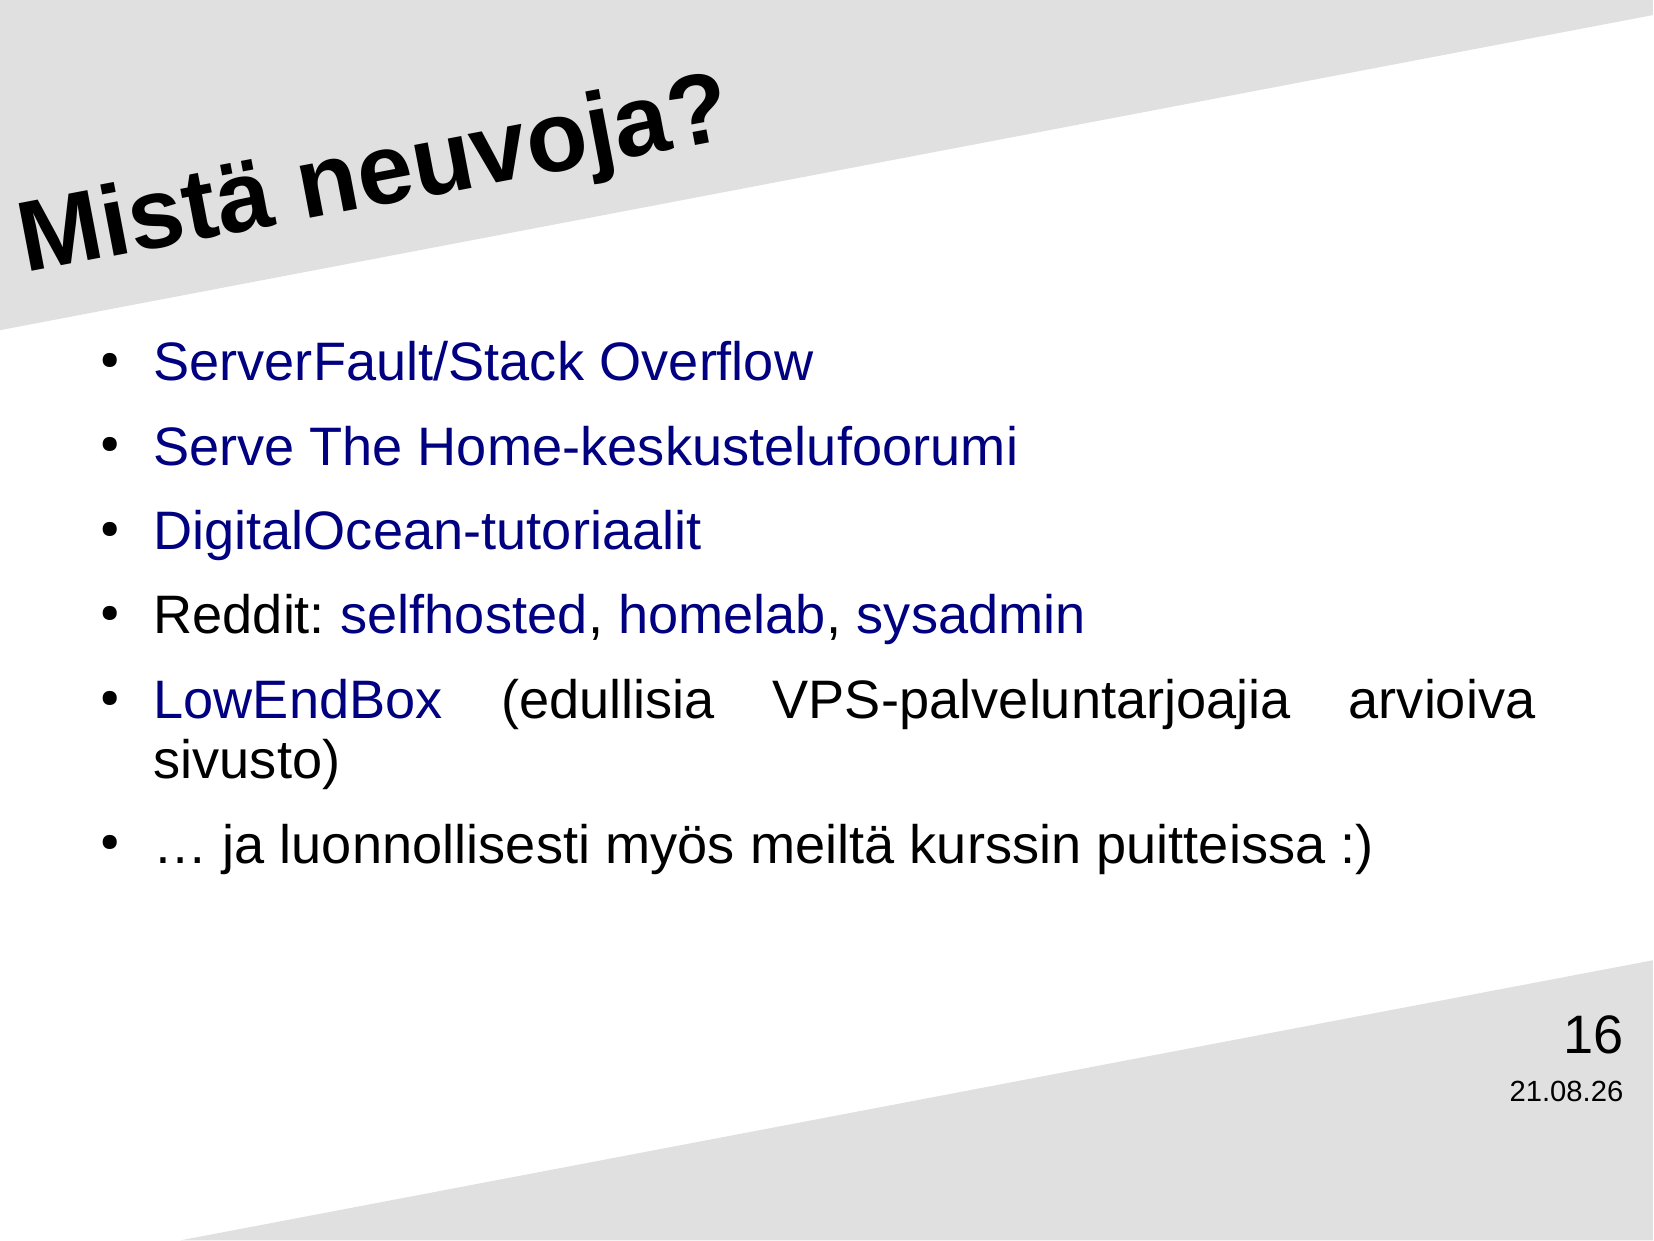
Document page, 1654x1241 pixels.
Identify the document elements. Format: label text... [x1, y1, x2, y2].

list ServerFault/Stack Overflow Serve The Home-keskustelufoorumi DigitalOcean-tutoriaalit Reddit: selfhosted, homelab, sysadmin LowEndBox (edullisia VPS-palveluntarjoajia arvioiva sivusto) … ja luonnollisesti myös meiltä kurssin puitteissa :) [82, 331, 1538, 1052]
title Mistä neuvoja? [0, 0, 1501, 341]
